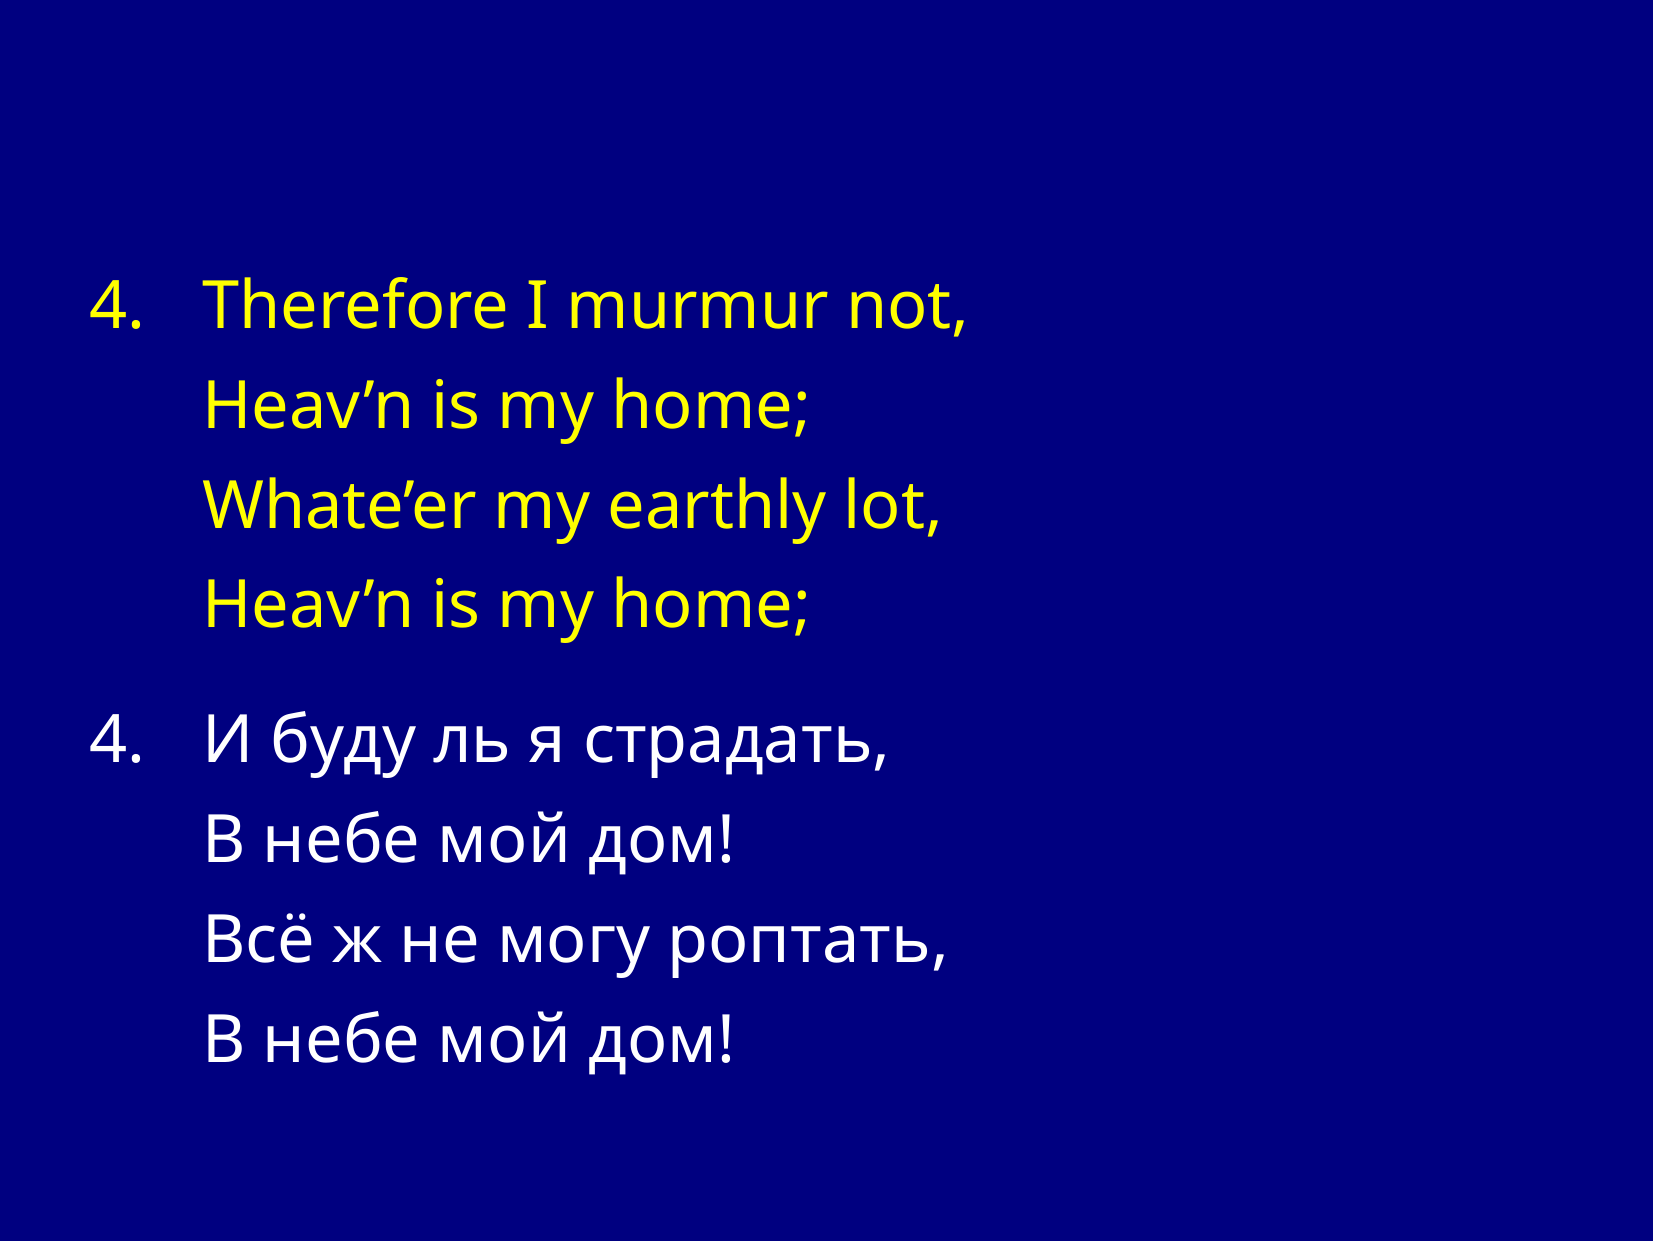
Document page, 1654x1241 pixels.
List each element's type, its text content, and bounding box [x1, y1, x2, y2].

text_box 4. И буду ль я страдать, В небе мой дом! Всё ж не могу роптать, В небе мой дом! [75, 675, 1576, 1163]
text_box 4. Therefore I murmur not, Heav’n is my home; Whate’er my earthly lot, Heav’n is my home; [75, 150, 1576, 638]
